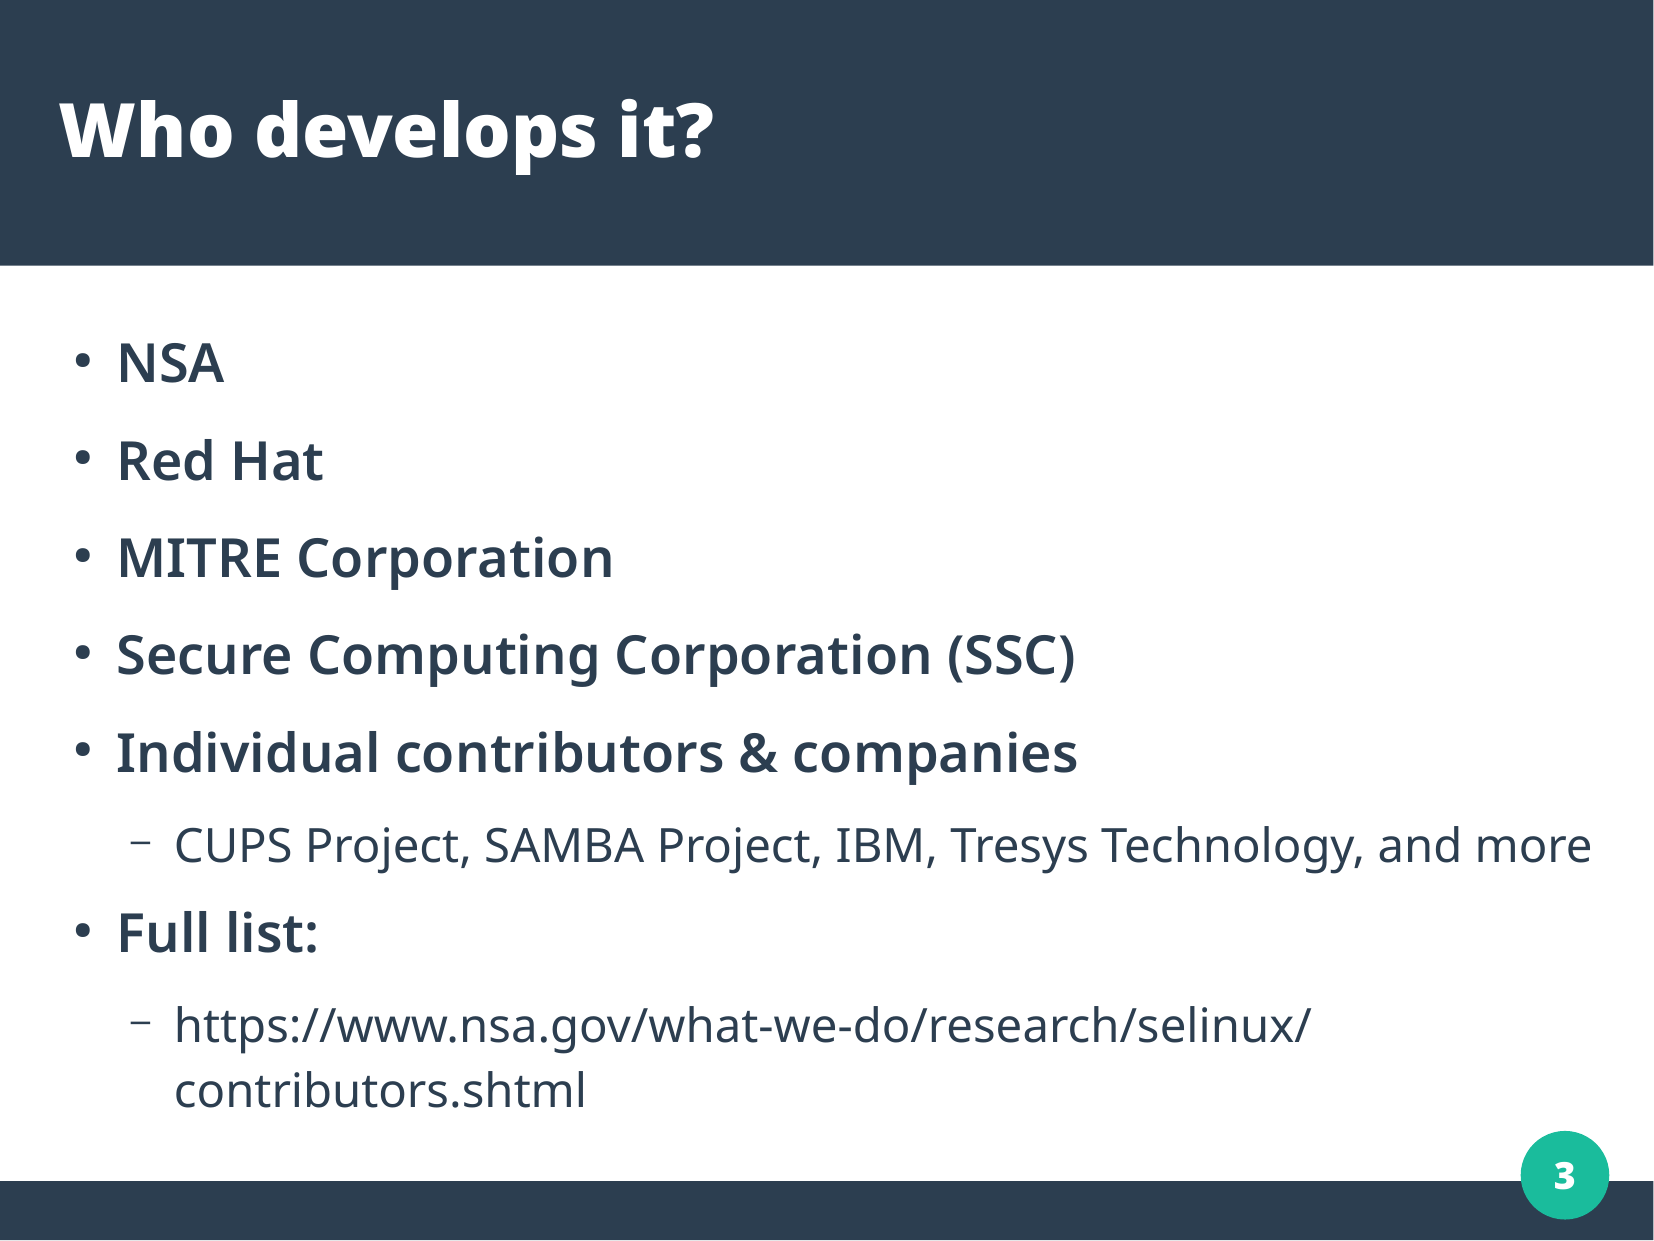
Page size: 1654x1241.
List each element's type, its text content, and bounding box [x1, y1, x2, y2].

title Who develops it? [59, 49, 1595, 207]
list NSA Red Hat MITRE Corporation Secure Computing Corporation (SSC) Individual contributors & companies CUPS Project, SAMBA Project, IBM, Tresys Technology, and more Full list: https://www.nsa.gov/what-we-do/research/selinux/contributors.shtml [59, 324, 1595, 1152]
